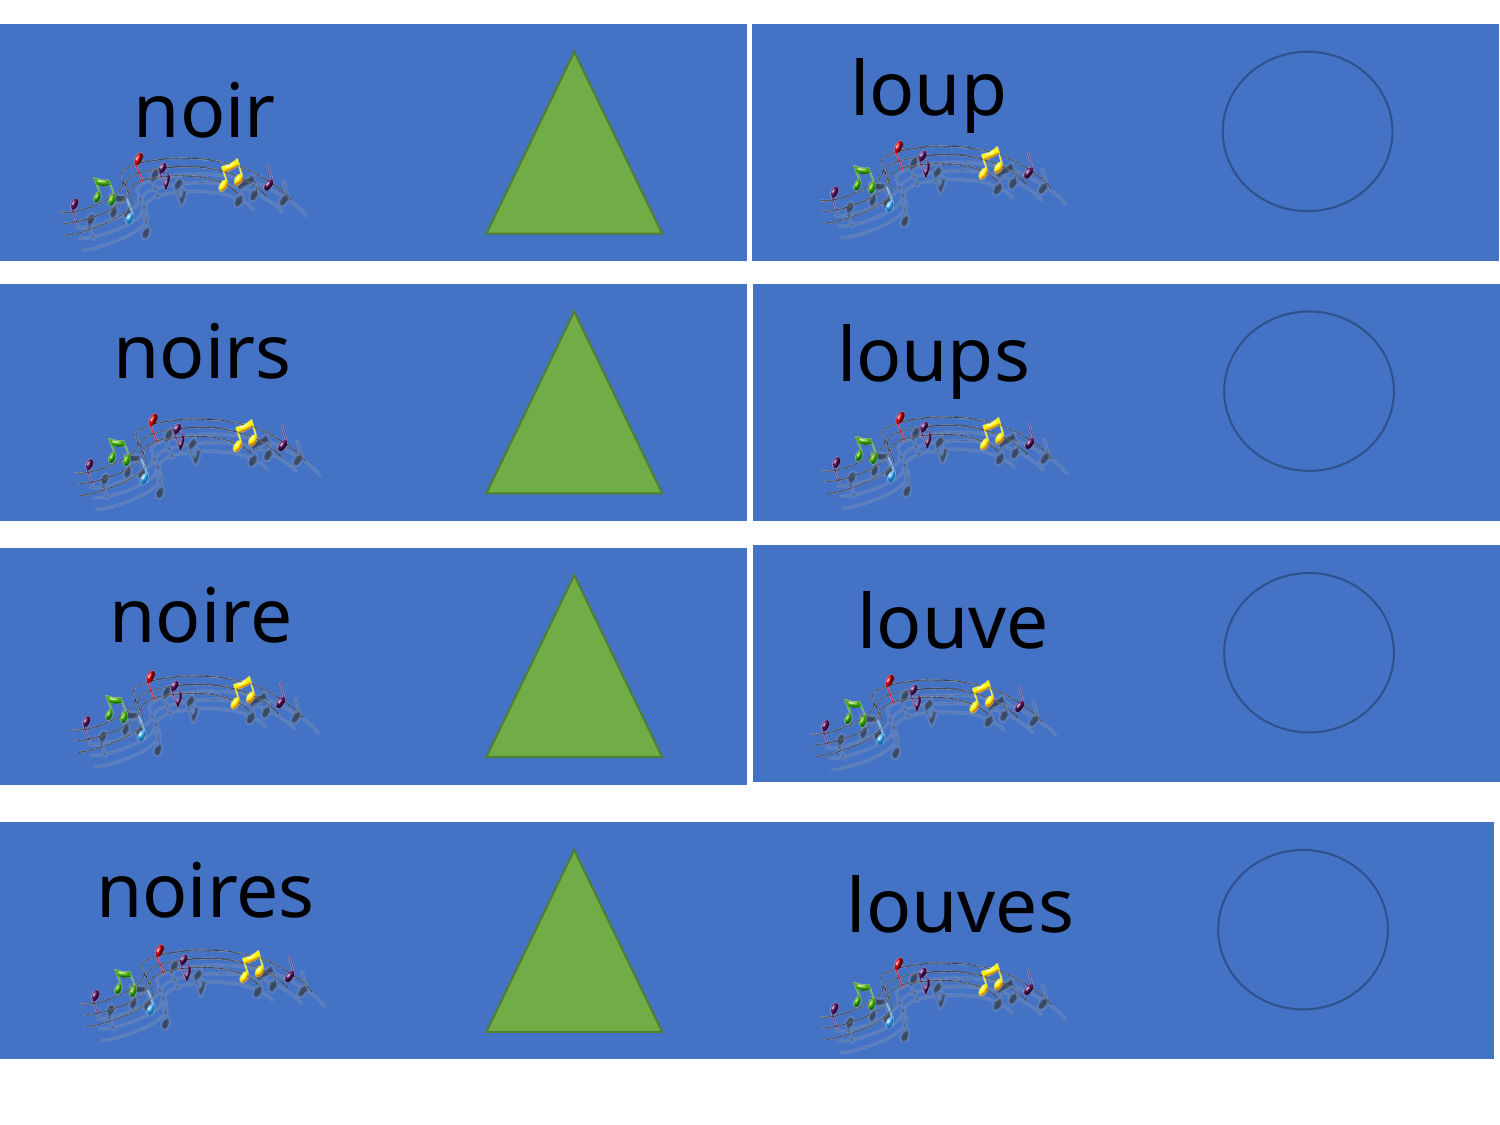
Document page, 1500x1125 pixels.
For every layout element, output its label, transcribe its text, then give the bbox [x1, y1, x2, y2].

table_header [1125, 24, 1499, 261]
table_header [1126, 284, 1500, 521]
text_box [1222, 51, 1393, 212]
text_box [1218, 849, 1388, 1010]
table_header [373, 24, 747, 261]
table_header [753, 545, 1126, 782]
text_box [486, 849, 663, 1032]
table_header [373, 548, 747, 785]
text_box [486, 575, 663, 758]
picture [73, 929, 321, 1053]
picture [812, 126, 1060, 249]
picture [52, 137, 300, 261]
text_box loups [822, 299, 1045, 404]
text_box louves [832, 850, 1089, 955]
text_box [486, 51, 663, 234]
text_box [486, 311, 663, 494]
text_box noires [81, 835, 330, 940]
table_header [747, 822, 1120, 1059]
text_box loup [835, 33, 1023, 138]
text_box [1224, 311, 1394, 471]
table_header [752, 24, 1125, 261]
table_header [0, 548, 373, 785]
text_box noire [95, 560, 308, 665]
text_box noir [119, 55, 291, 158]
table_header [373, 822, 747, 1059]
text_box [1224, 573, 1394, 733]
text_box louve [842, 566, 1064, 671]
picture [814, 396, 1061, 519]
table_header [753, 284, 1126, 521]
table_header [1120, 822, 1494, 1059]
picture [812, 942, 1060, 1065]
table_header [1126, 545, 1500, 782]
picture [64, 655, 312, 778]
picture [803, 659, 1051, 782]
table_header [373, 284, 747, 521]
table_header [0, 24, 373, 261]
picture [67, 398, 314, 521]
table_header [0, 822, 373, 1059]
table_header [0, 284, 373, 521]
text_box noirs [99, 296, 307, 401]
